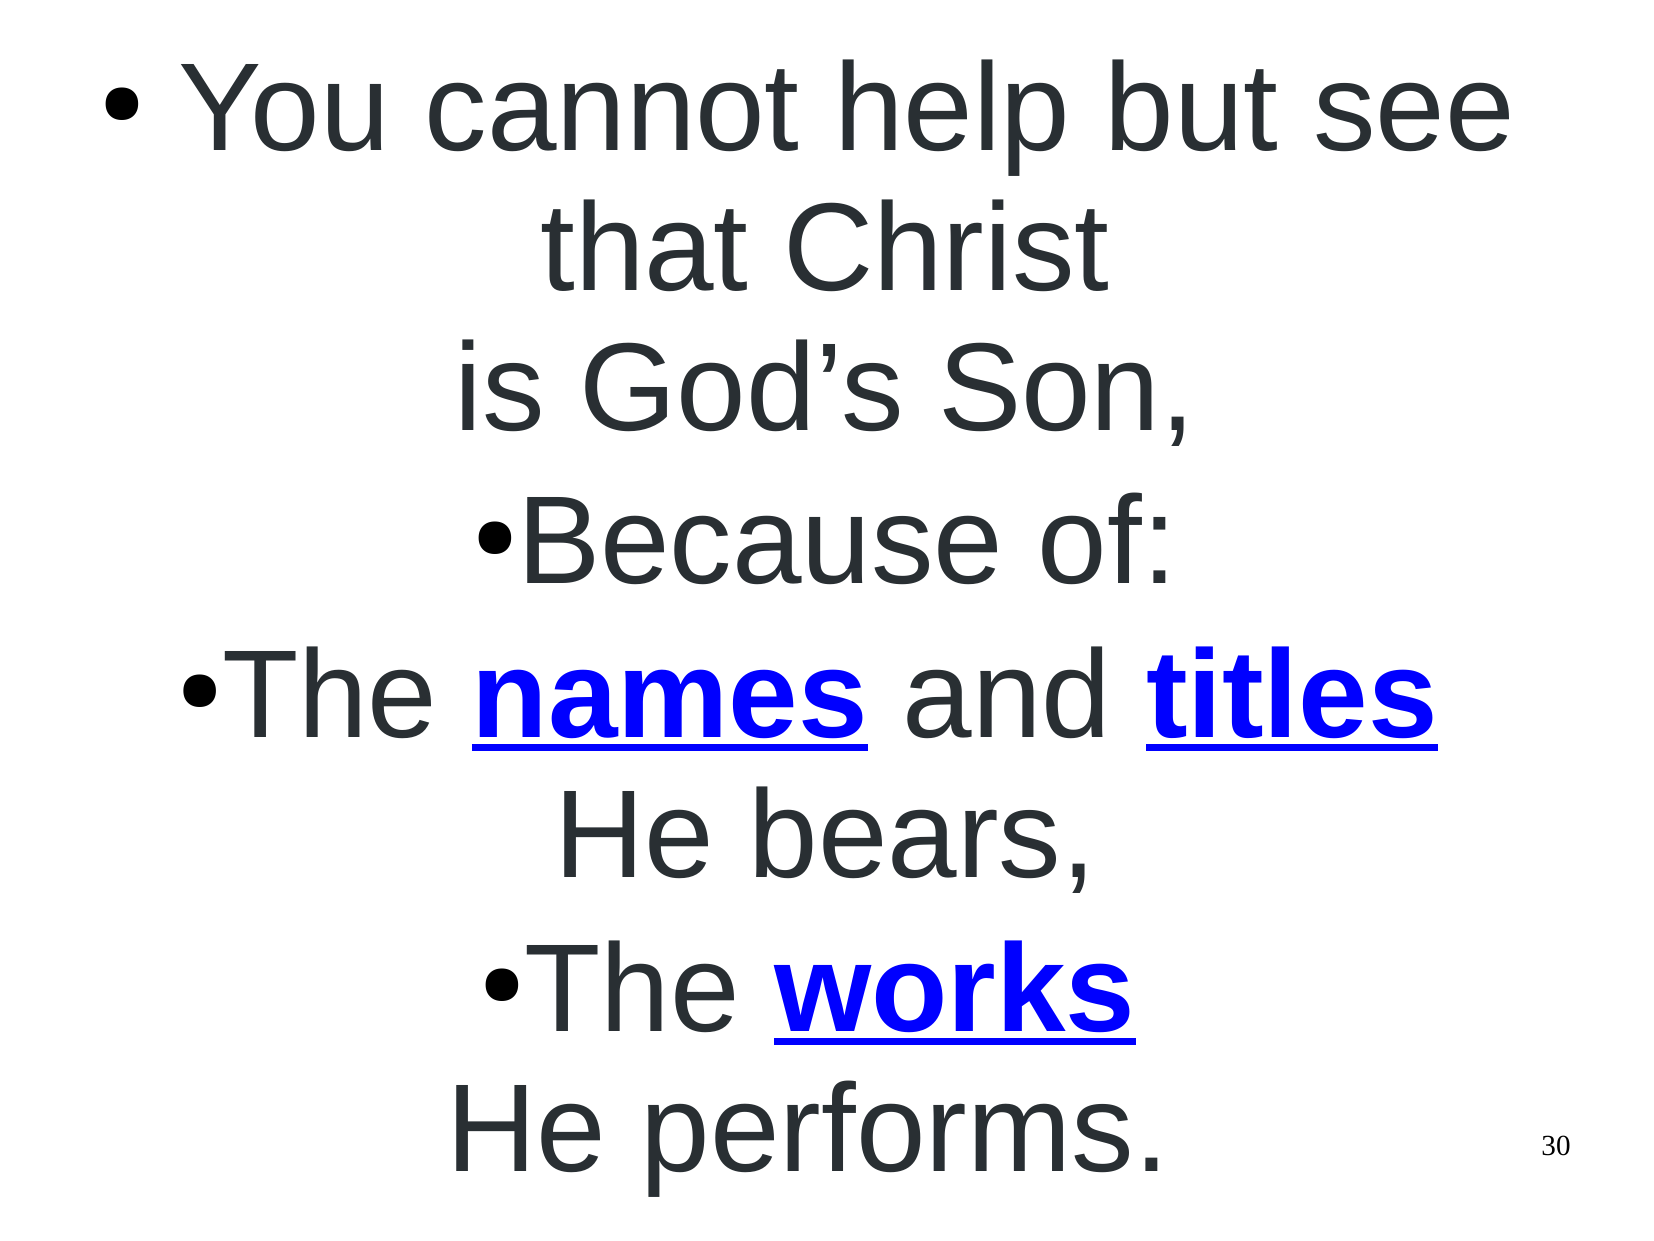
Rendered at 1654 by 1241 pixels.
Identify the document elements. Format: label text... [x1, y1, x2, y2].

list You cannot help but see that Christ is God’s Son, Because of: The names and titles He bears, The works He performs. [37, 37, 1613, 1238]
